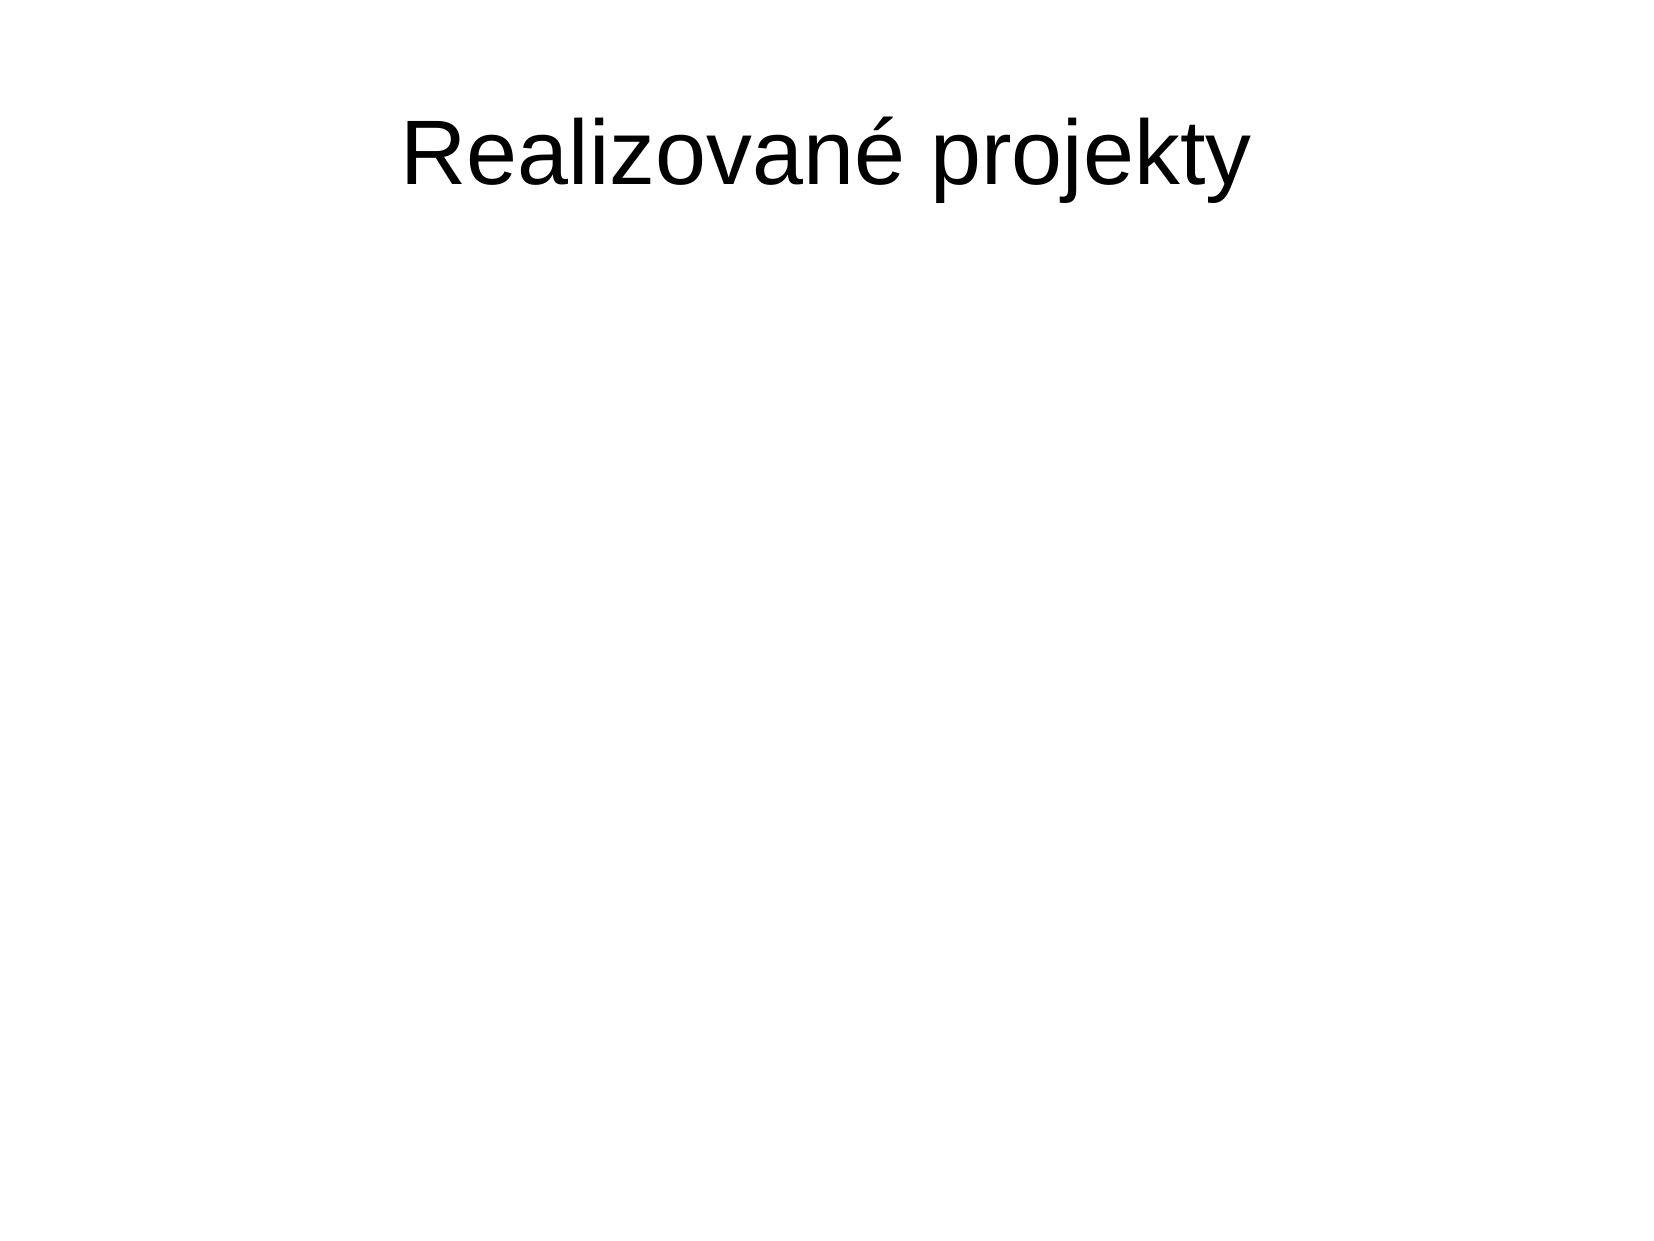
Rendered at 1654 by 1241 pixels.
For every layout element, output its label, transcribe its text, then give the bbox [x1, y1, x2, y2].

title Realizované projekty [82, 49, 1571, 257]
